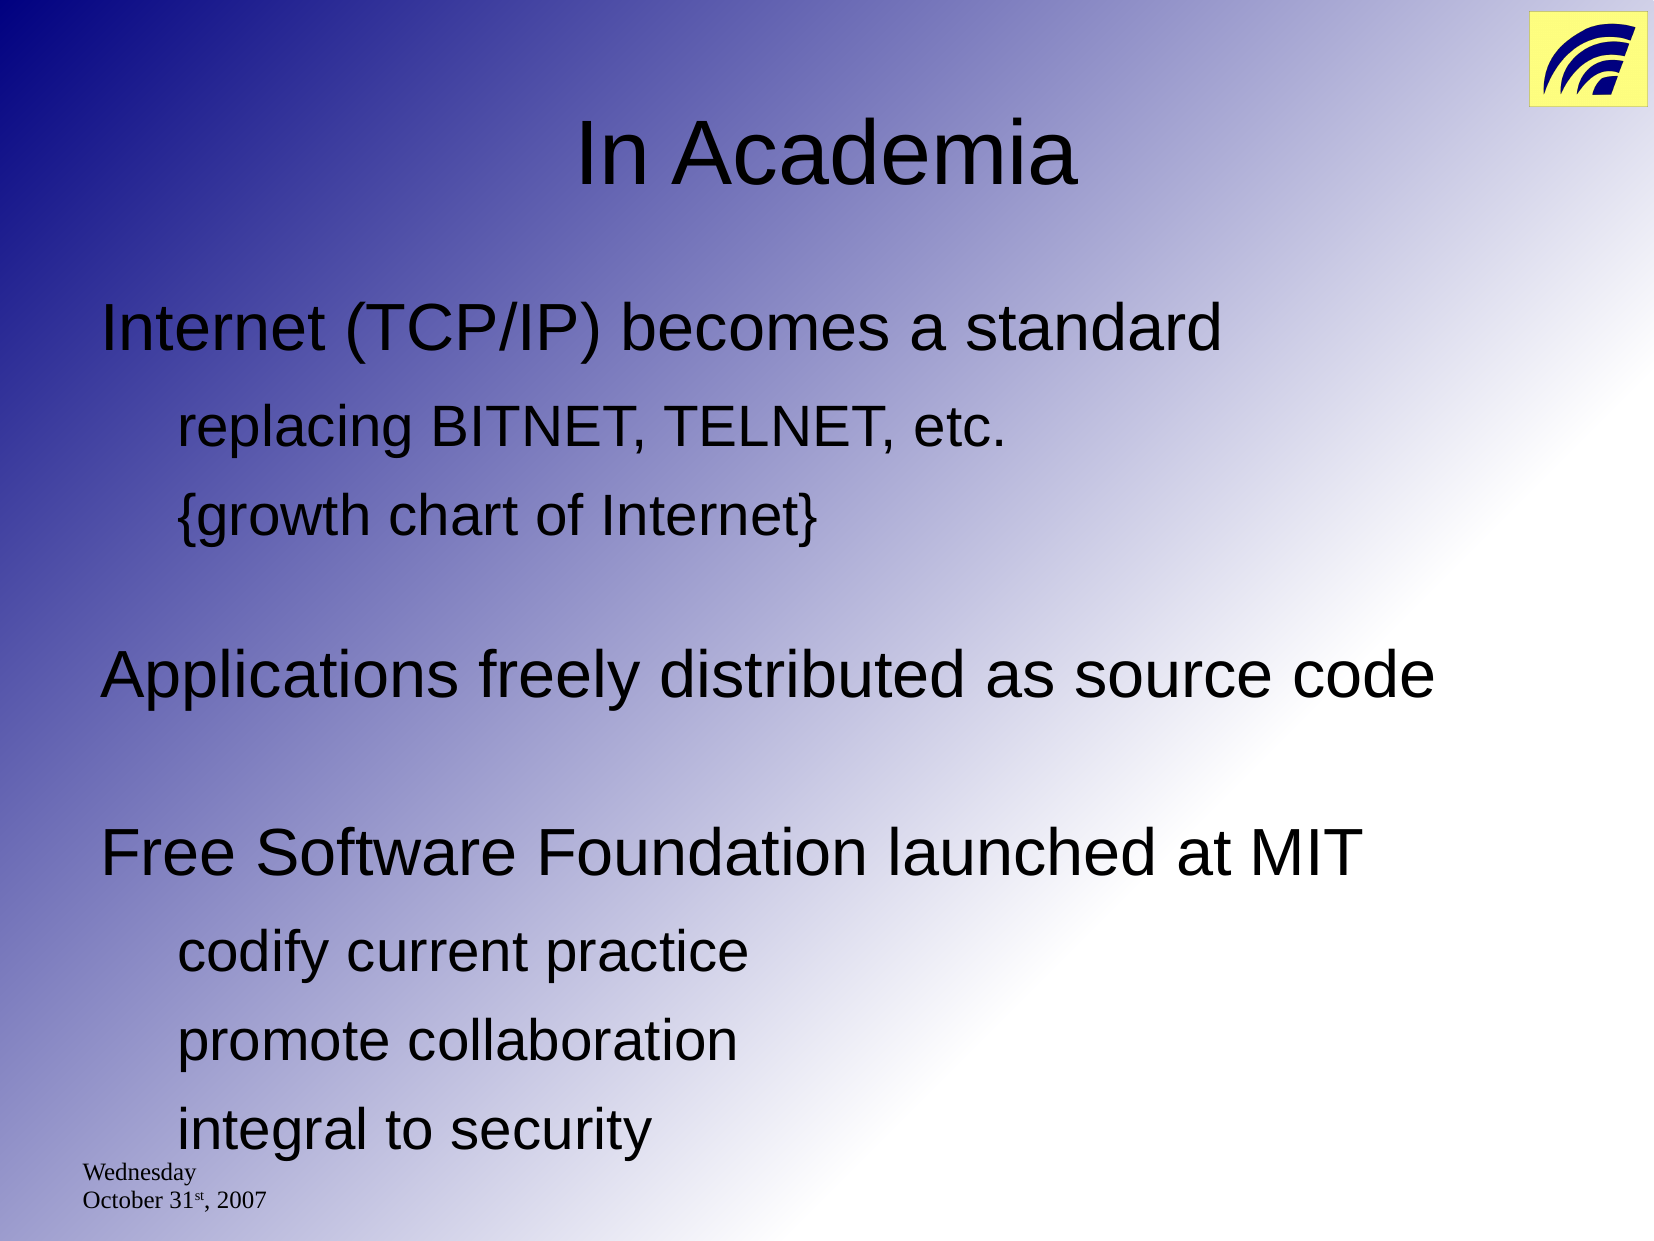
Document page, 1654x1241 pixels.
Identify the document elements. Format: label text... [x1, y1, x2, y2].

list Internet (TCP/IP) becomes a standard replacing BITNET, TELNET, etc. {growth chart of Internet} Applications freely distributed as source code Free Software Foundation launched at MIT codify current practice promote collaboration integral to security [82, 290, 1571, 1094]
title In Academia [82, 56, 1571, 250]
picture [1529, 11, 1648, 107]
